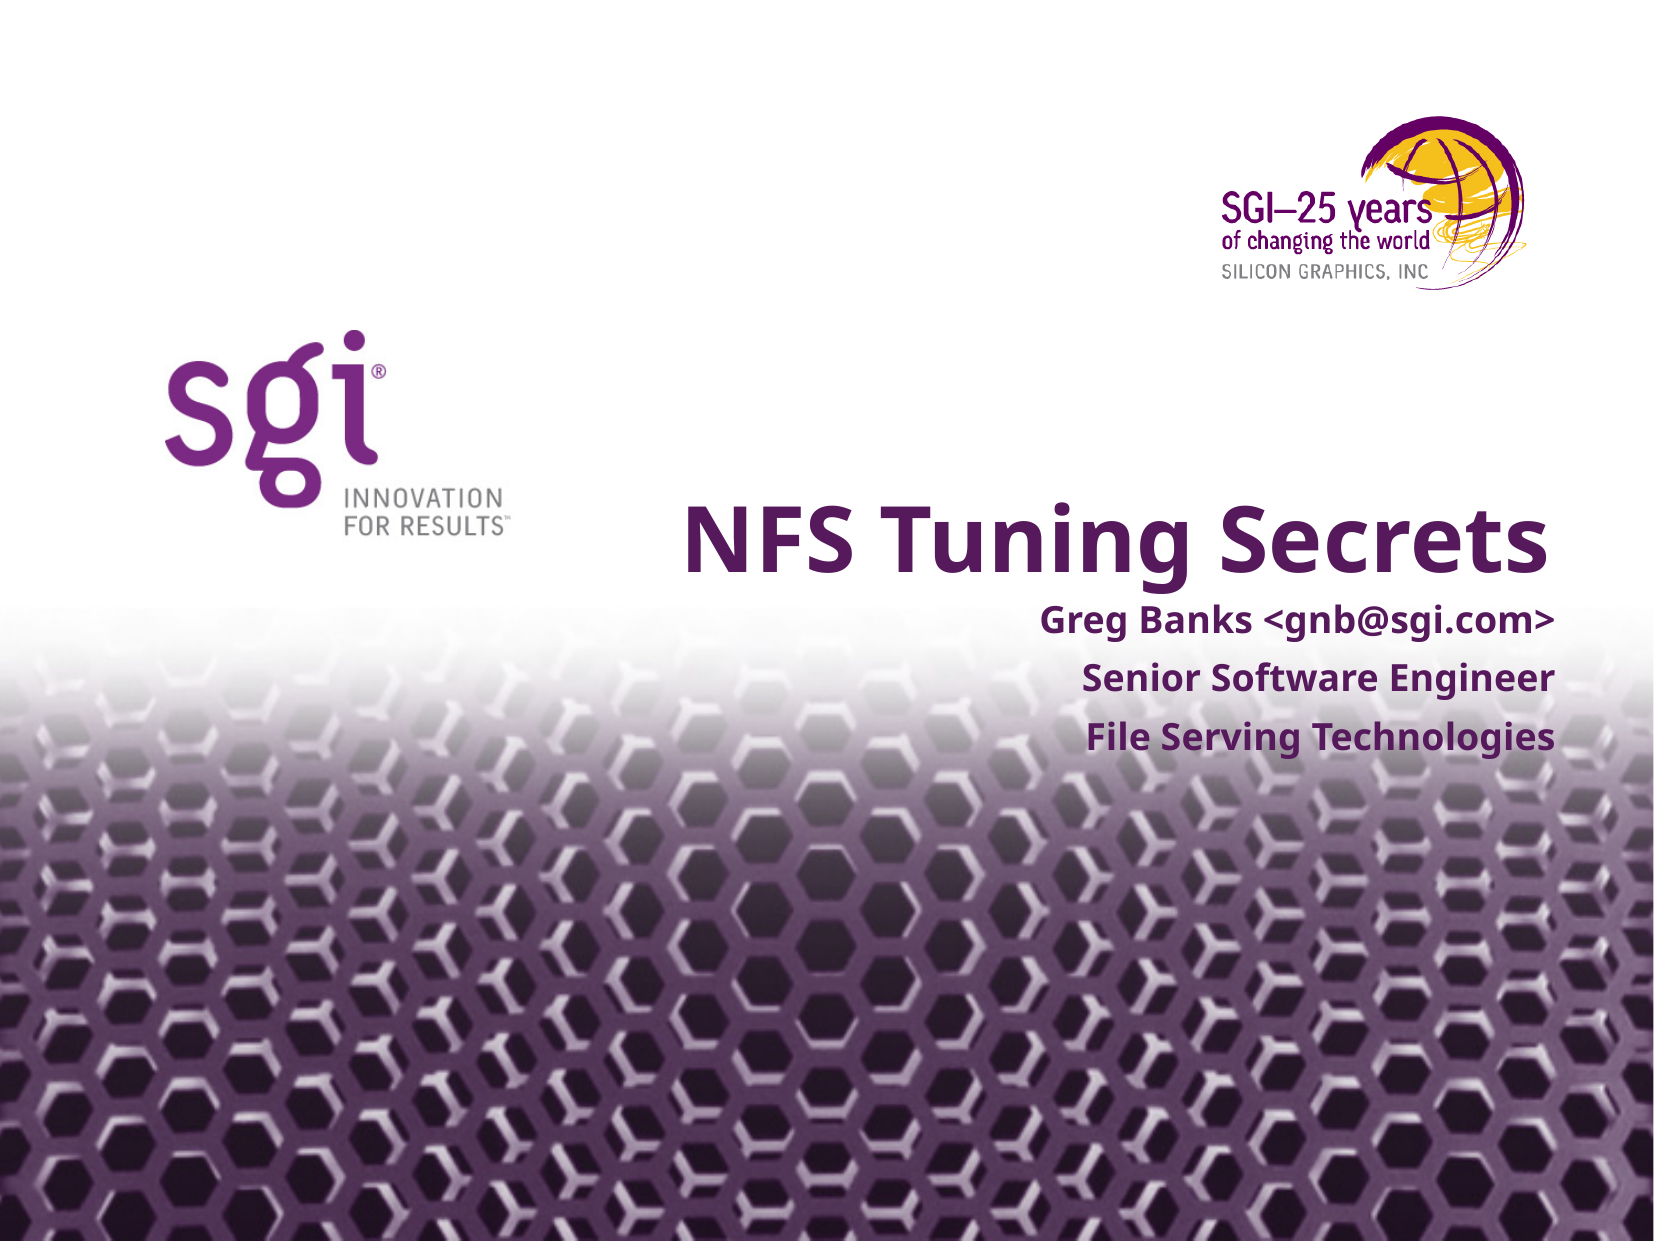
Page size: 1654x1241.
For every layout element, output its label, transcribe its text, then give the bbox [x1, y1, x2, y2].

title NFS Tuning Secrets [159, 454, 1565, 621]
picture [0, 0, 1654, 1241]
subtitle Greg Banks <gnb@sgi.com> Senior Software Engineer File Serving Technologies [413, 586, 1571, 739]
